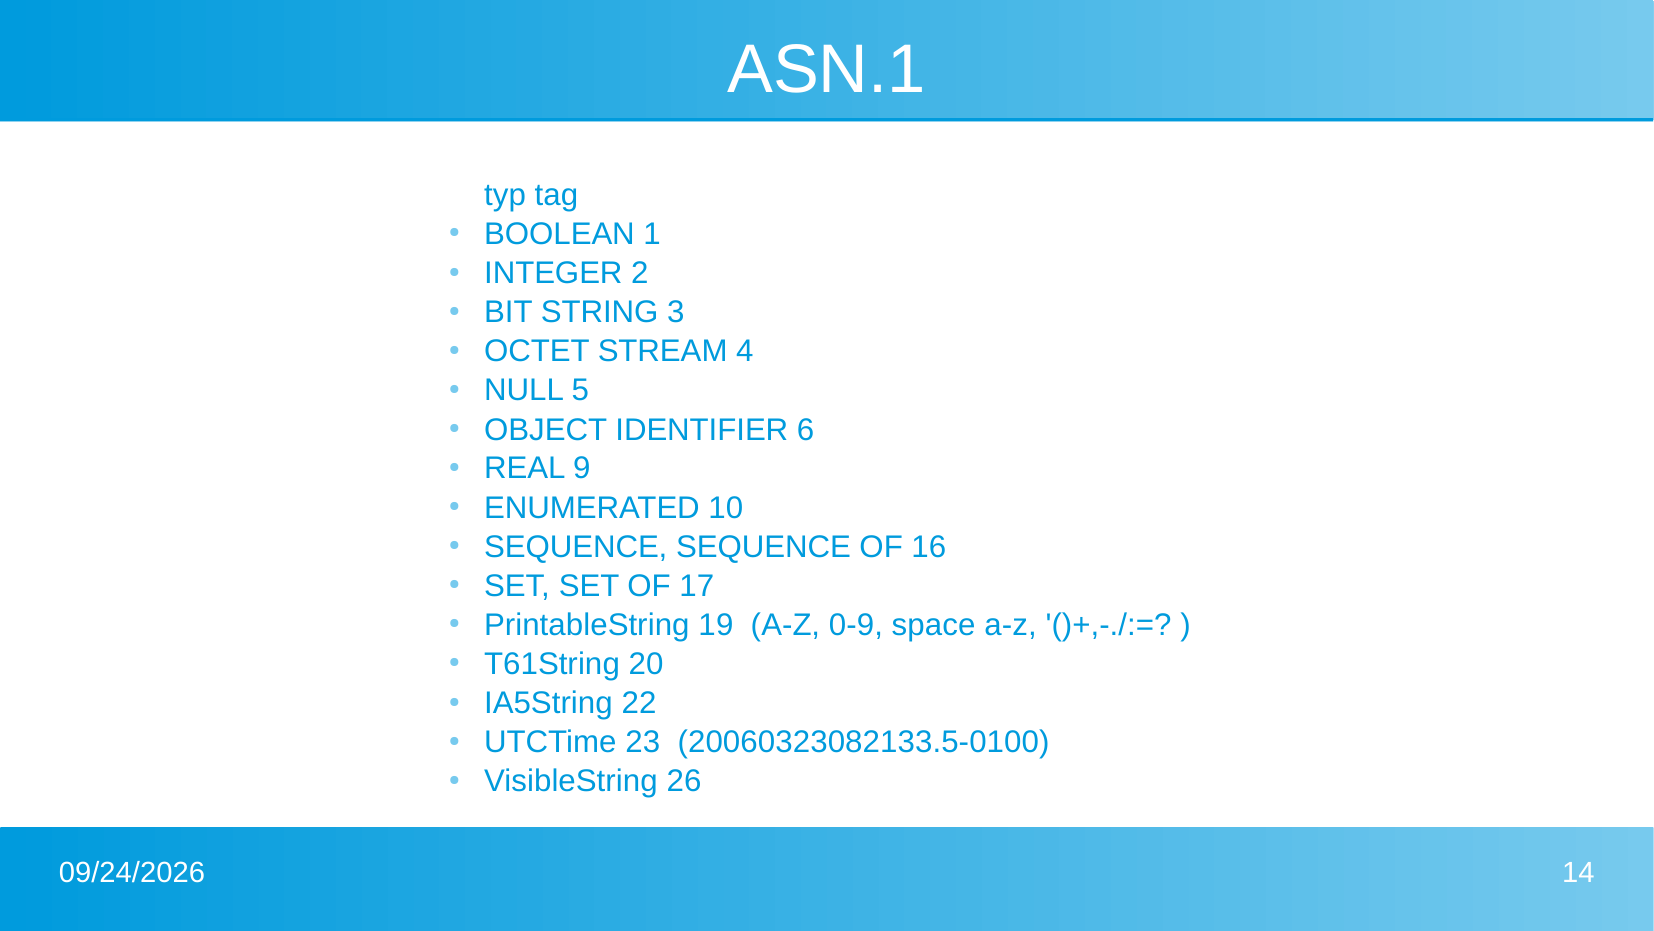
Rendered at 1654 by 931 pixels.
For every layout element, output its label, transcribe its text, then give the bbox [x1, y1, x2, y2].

list typ tag BOOLEAN 1 INTEGER 2 BIT STRING 3 OCTET STREAM 4 NULL 5 OBJECT IDENTIFIER 6 REAL 9 ENUMERATED 10 SEQUENCE, SEQUENCE OF 16 SET, SET OF 17 PrintableString 19 (A-Z, 0-9, space a-z, '()+,-./:=? ) T61String 20 IA5String 22 UTCTime 23 (20060323082133.5-0100) VisibleString 26 [59, 177, 1595, 768]
title ASN.1 [59, 29, 1595, 108]
